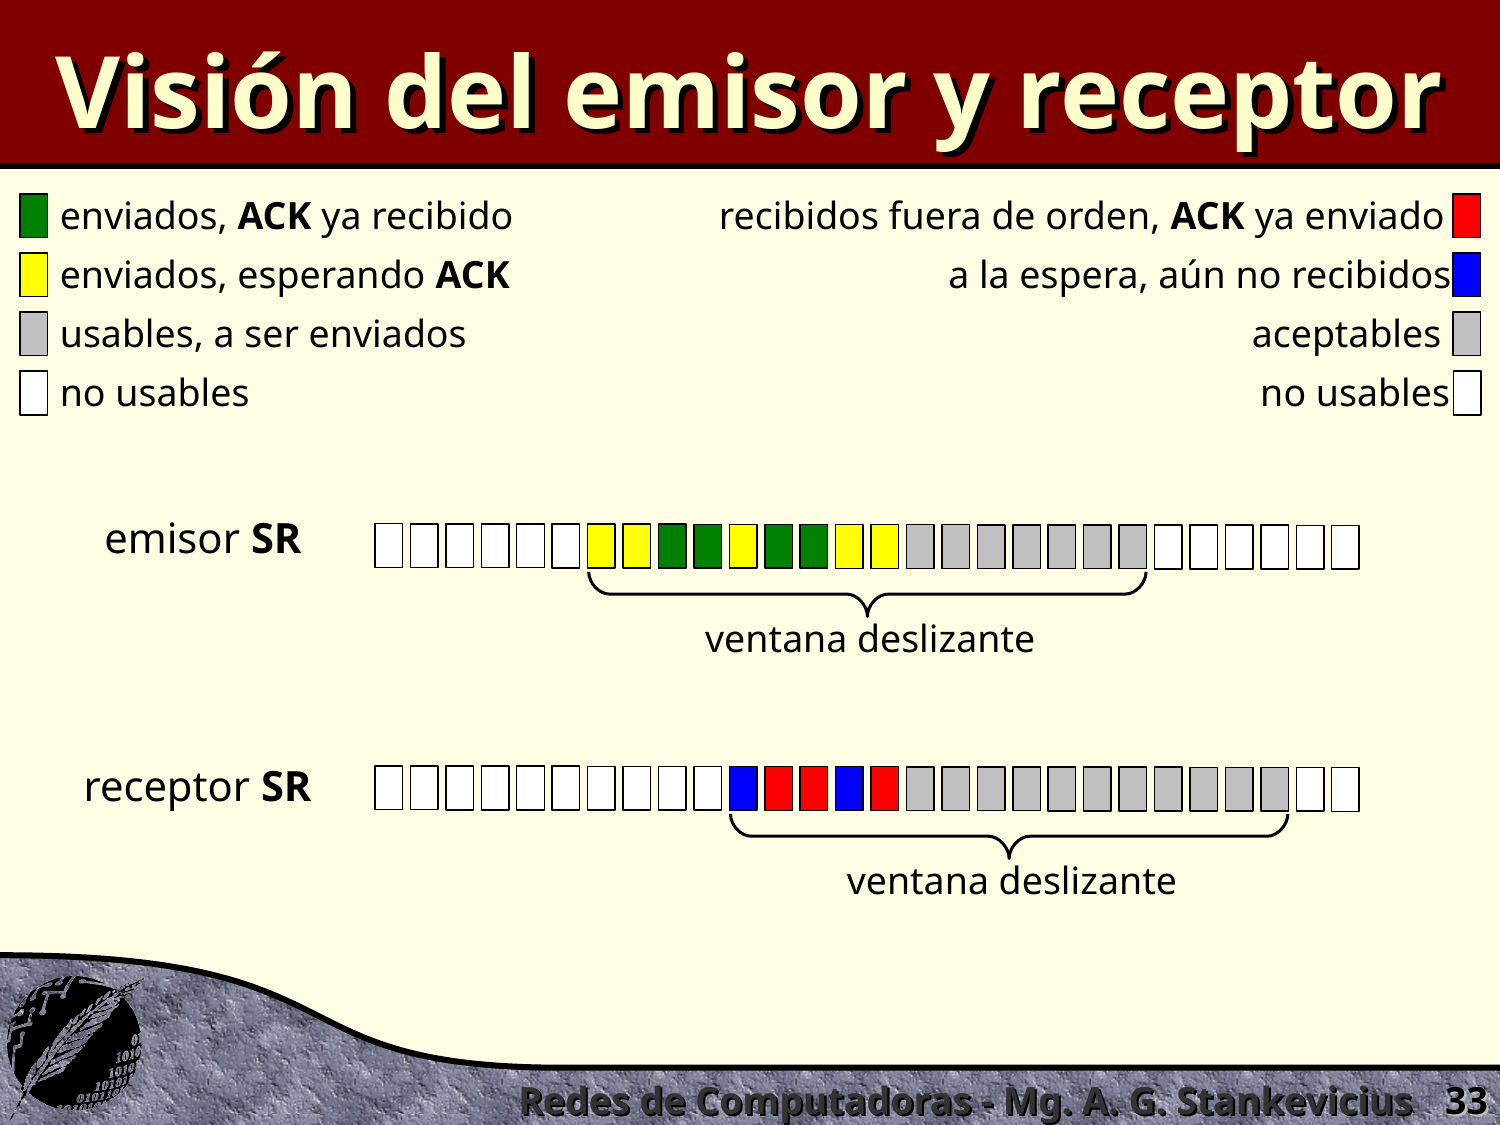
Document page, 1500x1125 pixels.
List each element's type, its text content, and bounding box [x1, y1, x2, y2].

text_box [19, 371, 45, 415]
text_box [1119, 525, 1147, 569]
text_box a la espera, aún no recibidos [933, 241, 1455, 309]
title Visión del emisor y receptor [15, 5, 1485, 160]
text_box ventana deslizante [832, 847, 1187, 915]
text_box [1083, 524, 1112, 569]
text_box [1048, 767, 1076, 811]
text_box [445, 523, 474, 568]
text_box [1455, 311, 1481, 356]
text_box [1225, 767, 1253, 812]
text_box [410, 523, 438, 568]
text_box [1331, 767, 1360, 812]
picture [790, 1100, 795, 1110]
text_box receptor SR [68, 749, 339, 823]
text_box [1012, 524, 1041, 569]
text_box [871, 524, 899, 569]
text_box [552, 766, 580, 810]
text_box [835, 524, 864, 569]
text_box no usables [1245, 359, 1455, 427]
text_box [1012, 766, 1041, 811]
text_box [1260, 525, 1289, 569]
text_box enviados, ACK ya recibido [44, 182, 524, 250]
text_box [1296, 525, 1324, 570]
text_box [19, 311, 45, 356]
picture [0, 959, 1500, 1125]
text_box [906, 766, 935, 811]
text_box recibidos fuera de orden, ACK ya enviado [704, 182, 1456, 250]
text_box no usables [45, 359, 254, 427]
text_box [1154, 525, 1183, 569]
text_box [1225, 525, 1253, 569]
text_box usables, a ser enviados [45, 300, 472, 368]
text_box [1331, 525, 1360, 570]
text_box [729, 524, 757, 569]
text_box [871, 766, 899, 811]
text_box [587, 524, 616, 568]
text_box [587, 766, 616, 811]
text_box [19, 193, 44, 238]
text_box [481, 523, 509, 568]
text_box [764, 766, 793, 811]
text_box [19, 252, 45, 297]
text_box [1048, 524, 1076, 569]
text_box [375, 765, 403, 810]
text_box [1296, 767, 1324, 812]
text_box emisor SR [89, 501, 317, 575]
text_box [1260, 767, 1289, 812]
text_box [977, 524, 1005, 569]
text_box [941, 766, 970, 811]
text_box [1189, 525, 1218, 569]
text_box [800, 766, 828, 811]
text_box [1119, 767, 1147, 811]
text_box [1189, 767, 1218, 812]
text_box [1456, 193, 1481, 238]
text_box [516, 766, 545, 810]
picture [1047, 1100, 1054, 1110]
text_box [623, 524, 651, 568]
text_box [658, 524, 686, 568]
text_box aceptables [1237, 300, 1455, 368]
text_box enviados, esperando ACK [45, 241, 508, 309]
text_box [977, 766, 1005, 811]
text_box [623, 766, 651, 811]
text_box [658, 766, 686, 811]
text_box [410, 765, 438, 810]
text_box [1083, 767, 1112, 811]
text_box [693, 766, 722, 811]
text_box [375, 523, 403, 568]
text_box [835, 766, 864, 811]
text_box [693, 524, 722, 569]
text_box [800, 524, 828, 569]
text_box [552, 524, 580, 568]
text_box [516, 523, 545, 568]
text_box [481, 766, 509, 810]
text_box [1455, 252, 1481, 297]
text_box [941, 524, 970, 569]
text_box ventana deslizante [690, 605, 1045, 673]
text_box [445, 766, 474, 810]
text_box [729, 766, 757, 811]
text_box [906, 524, 935, 569]
text_box [1455, 371, 1481, 415]
text_box [764, 524, 793, 569]
text_box [1154, 767, 1183, 811]
